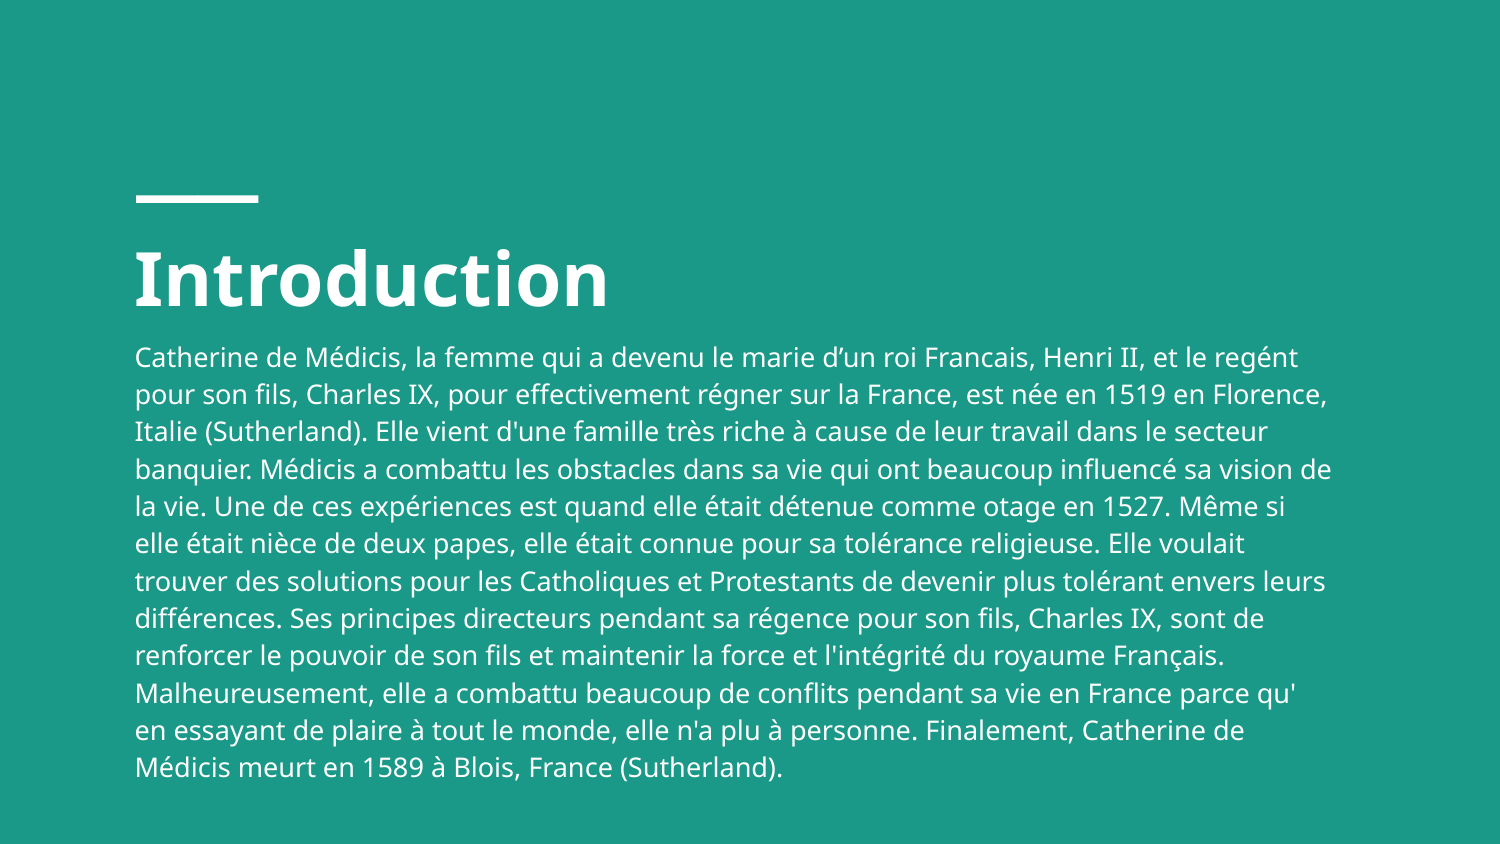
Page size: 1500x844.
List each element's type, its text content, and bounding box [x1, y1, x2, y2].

title Introduction [119, 216, 1381, 346]
text_box Catherine de Médicis, la femme qui a devenu le marie d’un roi Francais, Henri II, et le regént pour son fils, Charles IX, pour effectivement régner sur la France, est née en 1519 en Florence, Italie (Sutherland). Elle vient d'une famille très riche à cause de leur travail dans le secteur banquier. Médicis a combattu les obstacles dans sa vie qui ont beaucoup influencé sa vision de la vie. Une de ces expériences est quand elle était détenue comme otage en 1527. Même si elle était nièce de deux papes, elle était connue pour sa tolérance religieuse. Elle voulait trouver des solutions pour les Catholiques et Protestants de devenir plus tolérant envers leurs différences. Ses principes directeurs pendant sa régence pour son fils, Charles IX, sont de renforcer le pouvoir de son fils et maintenir la force et l'intégrité du royaume Français. Malheureusement, elle a combattu beaucoup de conflits pendant sa vie en France parce qu' en essayant de plaire à tout le monde, elle n'a plu à personne. Finalement, Catherine de Médicis meurt en 1589 à Blois, France (Sutherland). [119, 320, 1348, 834]
